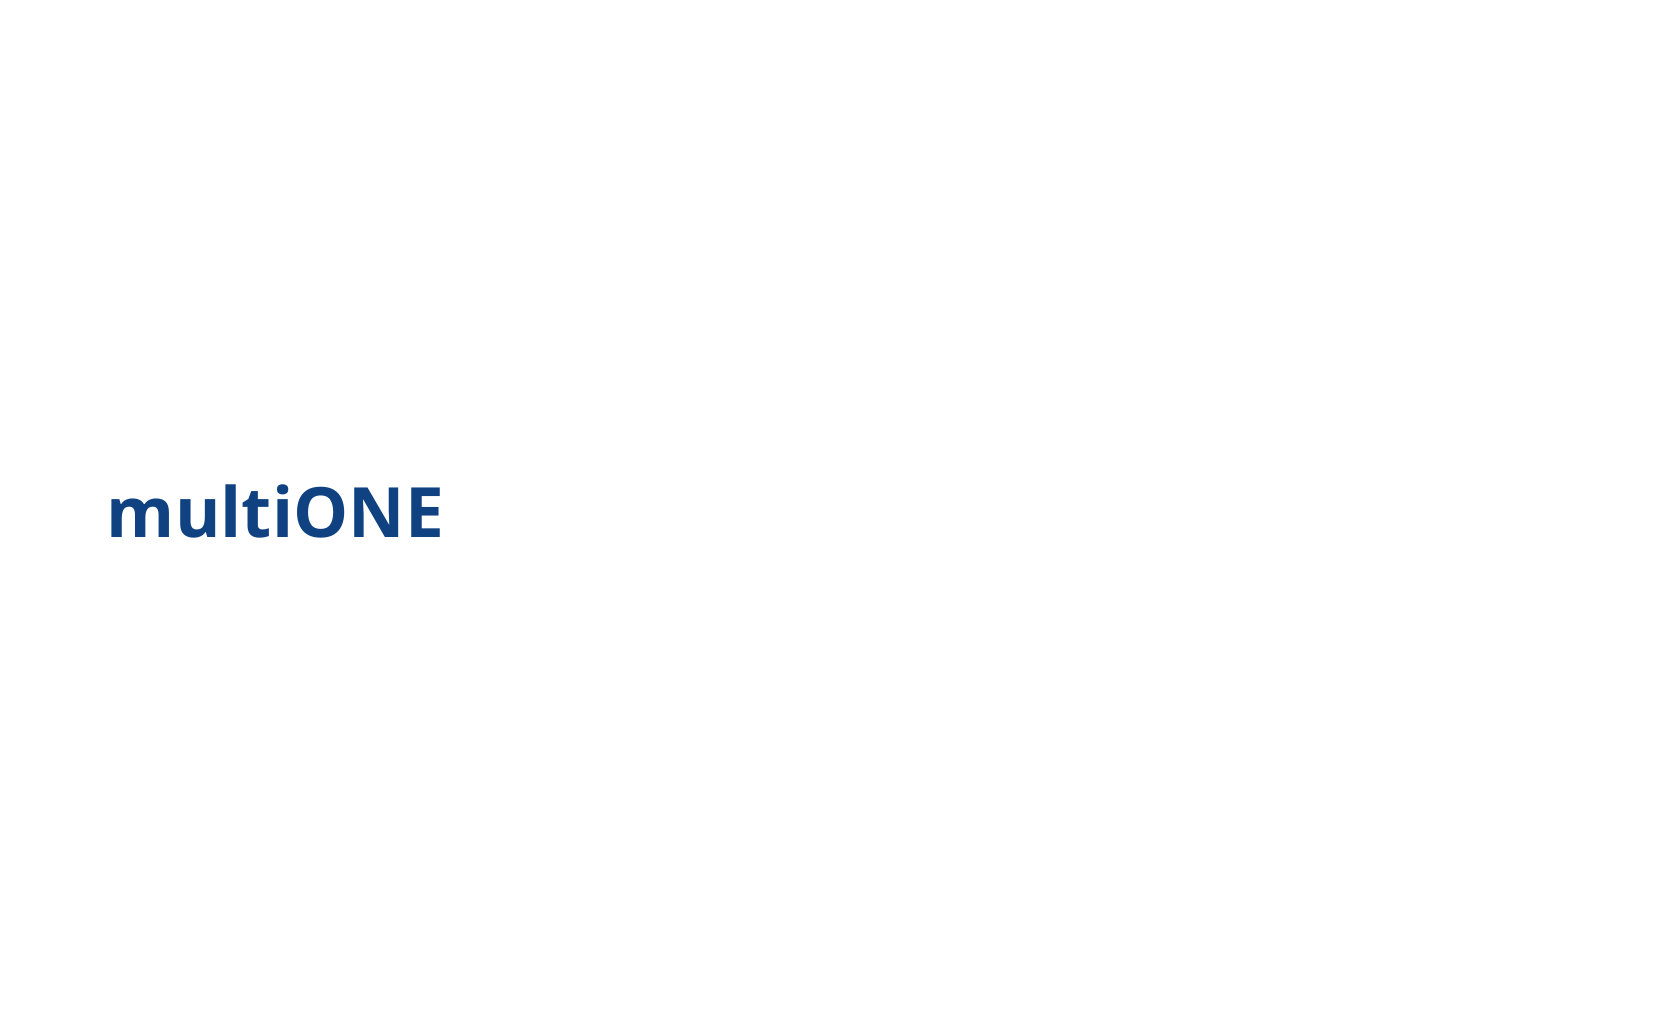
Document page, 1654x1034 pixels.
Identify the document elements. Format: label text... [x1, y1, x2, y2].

title multiONE [106, 435, 1575, 586]
